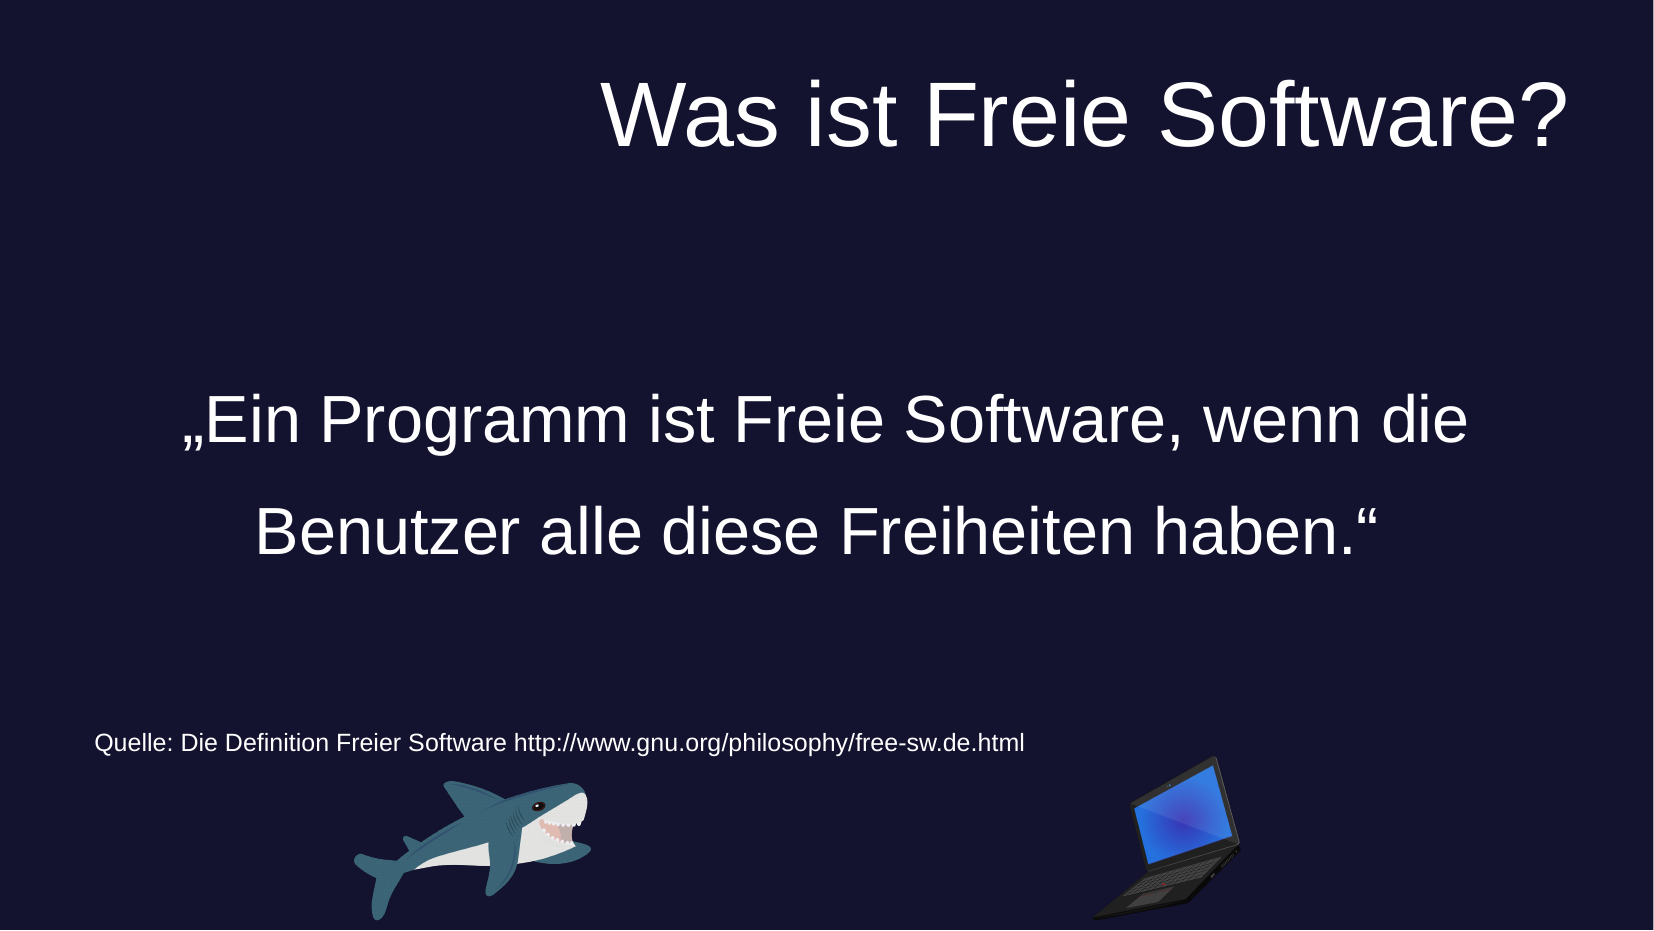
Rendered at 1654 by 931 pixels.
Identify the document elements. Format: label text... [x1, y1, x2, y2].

picture [354, 826, 591, 931]
text_box Quelle: Die Definition Freier Software http://www.gnu.org/philosophy/free-sw.de.html [79, 721, 1567, 764]
picture [1092, 826, 1241, 920]
title Was ist Freie Software? [82, 42, 1571, 187]
subtitle „Ein Programm ist Freie Software, wenn die Benutzer alle diese Freiheiten haben.“ [82, 223, 1571, 826]
